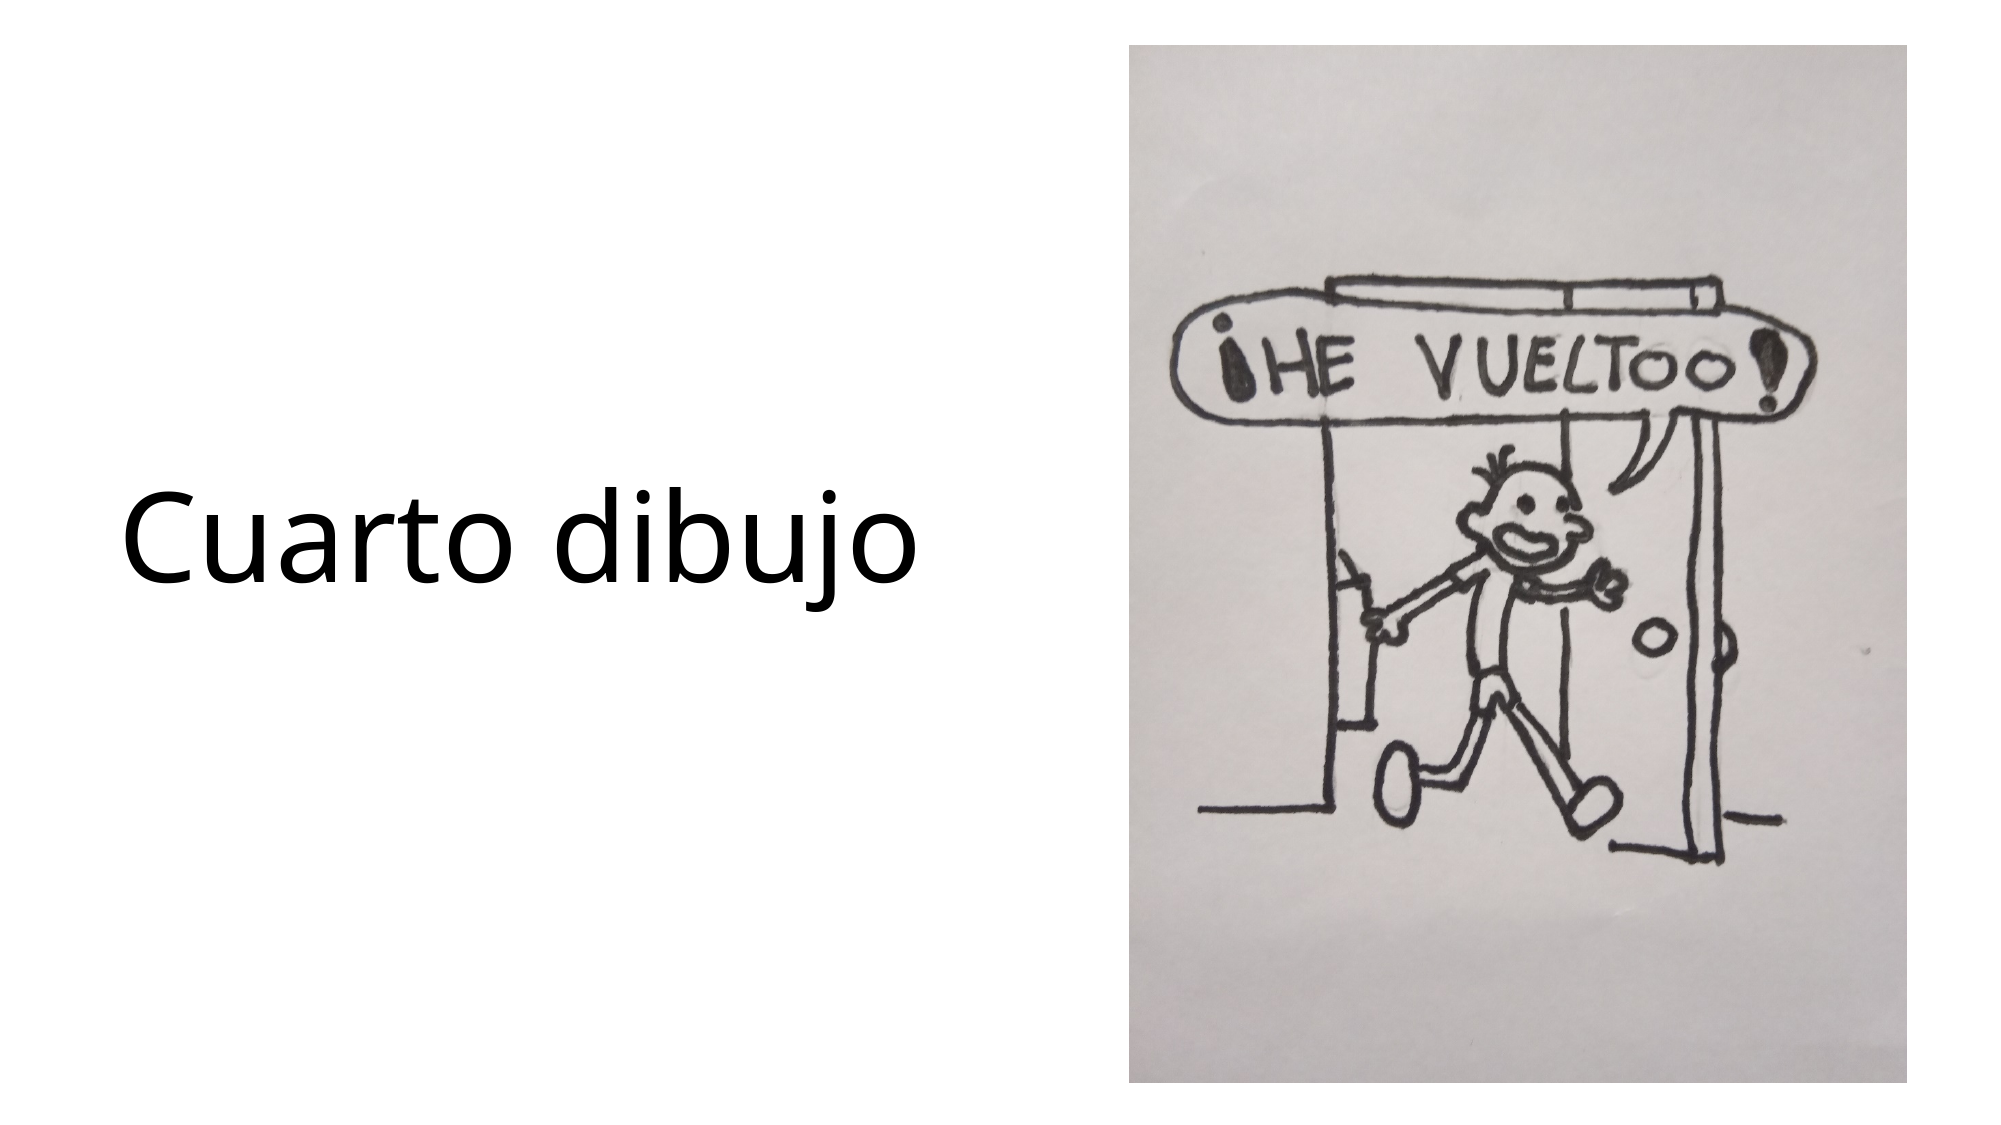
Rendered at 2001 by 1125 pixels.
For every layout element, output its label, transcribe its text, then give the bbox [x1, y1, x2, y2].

title Cuarto dibujo [103, 432, 1129, 651]
picture [1129, 45, 1907, 1083]
